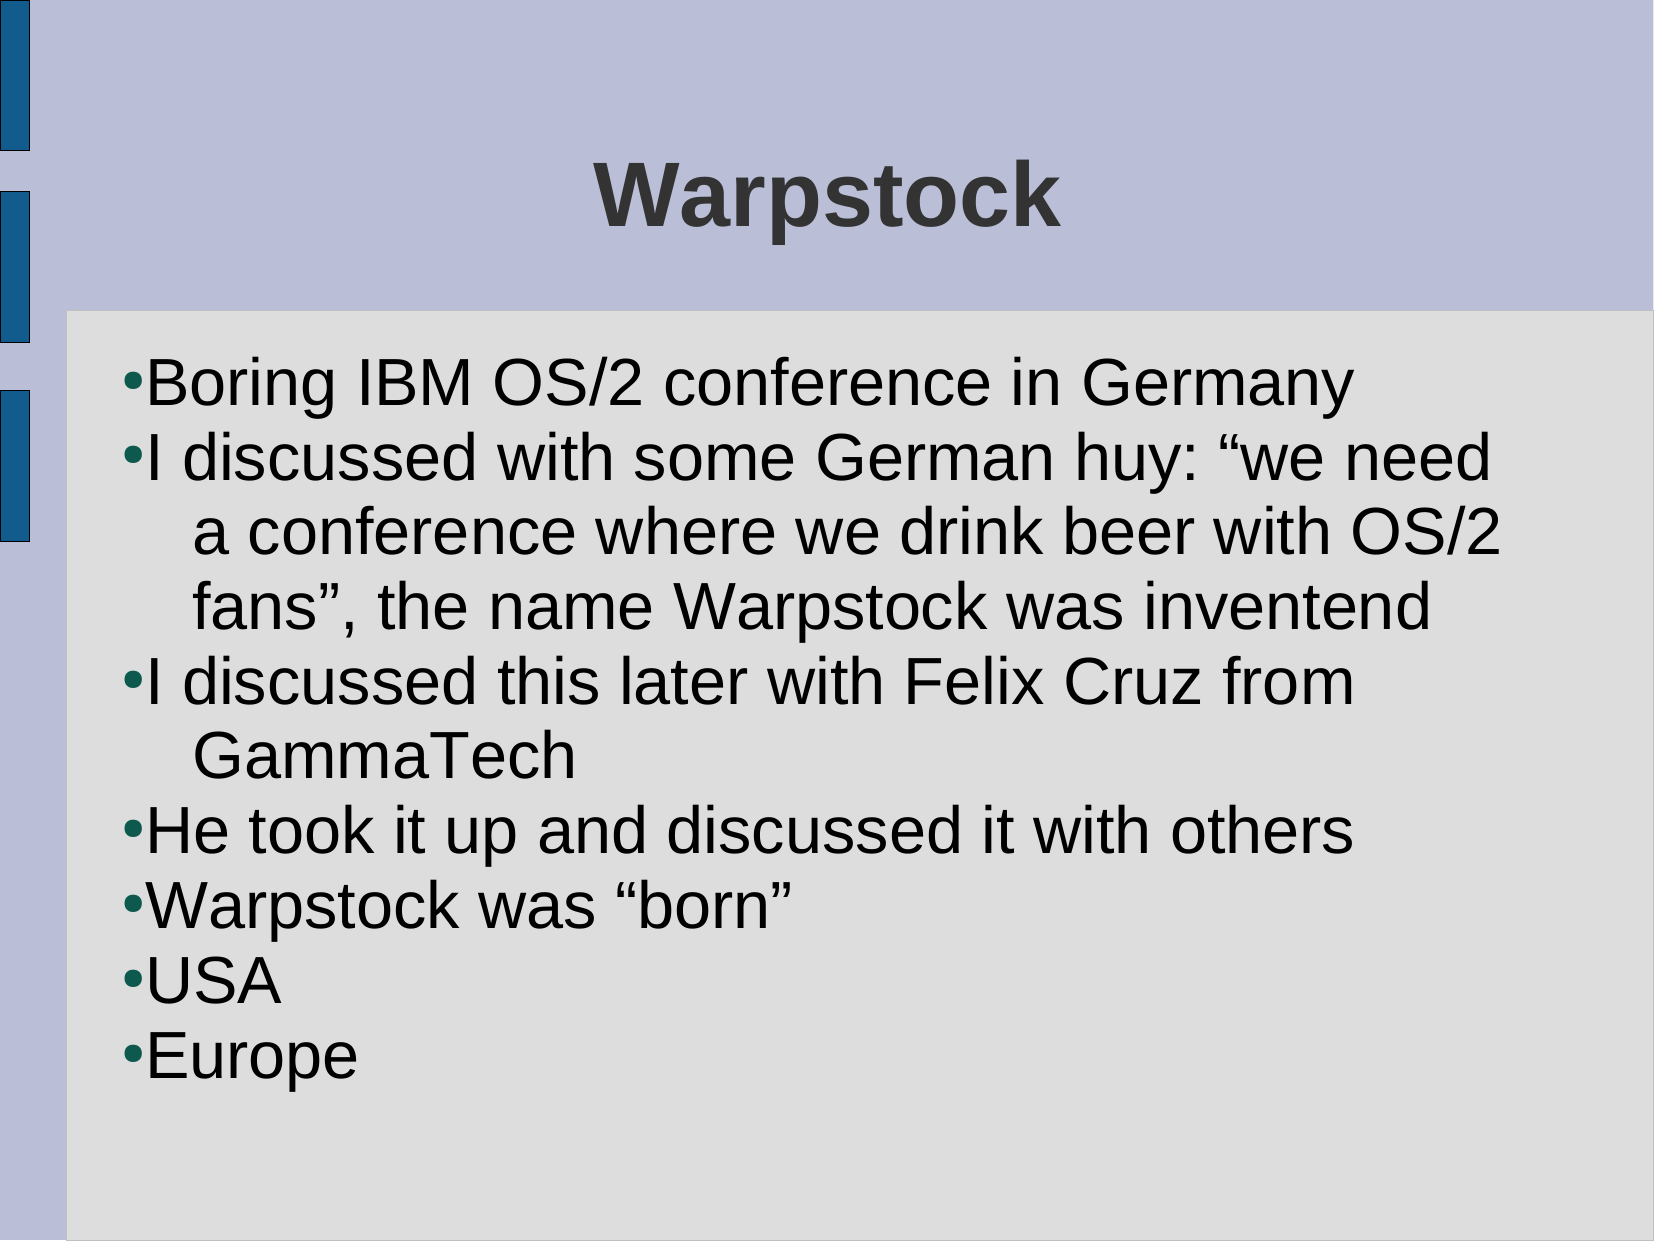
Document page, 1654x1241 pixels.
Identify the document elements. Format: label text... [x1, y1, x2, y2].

list Boring IBM OS/2 conference in Germany I discussed with some German huy: “we need a conference where we drink beer with OS/2 fans”, the name Warpstock was inventend I discussed this later with Felix Cruz from GammaTech He took it up and discussed it with others Warpstock was “born” USA Europe [121, 344, 1534, 1112]
title Warpstock [121, 98, 1534, 291]
